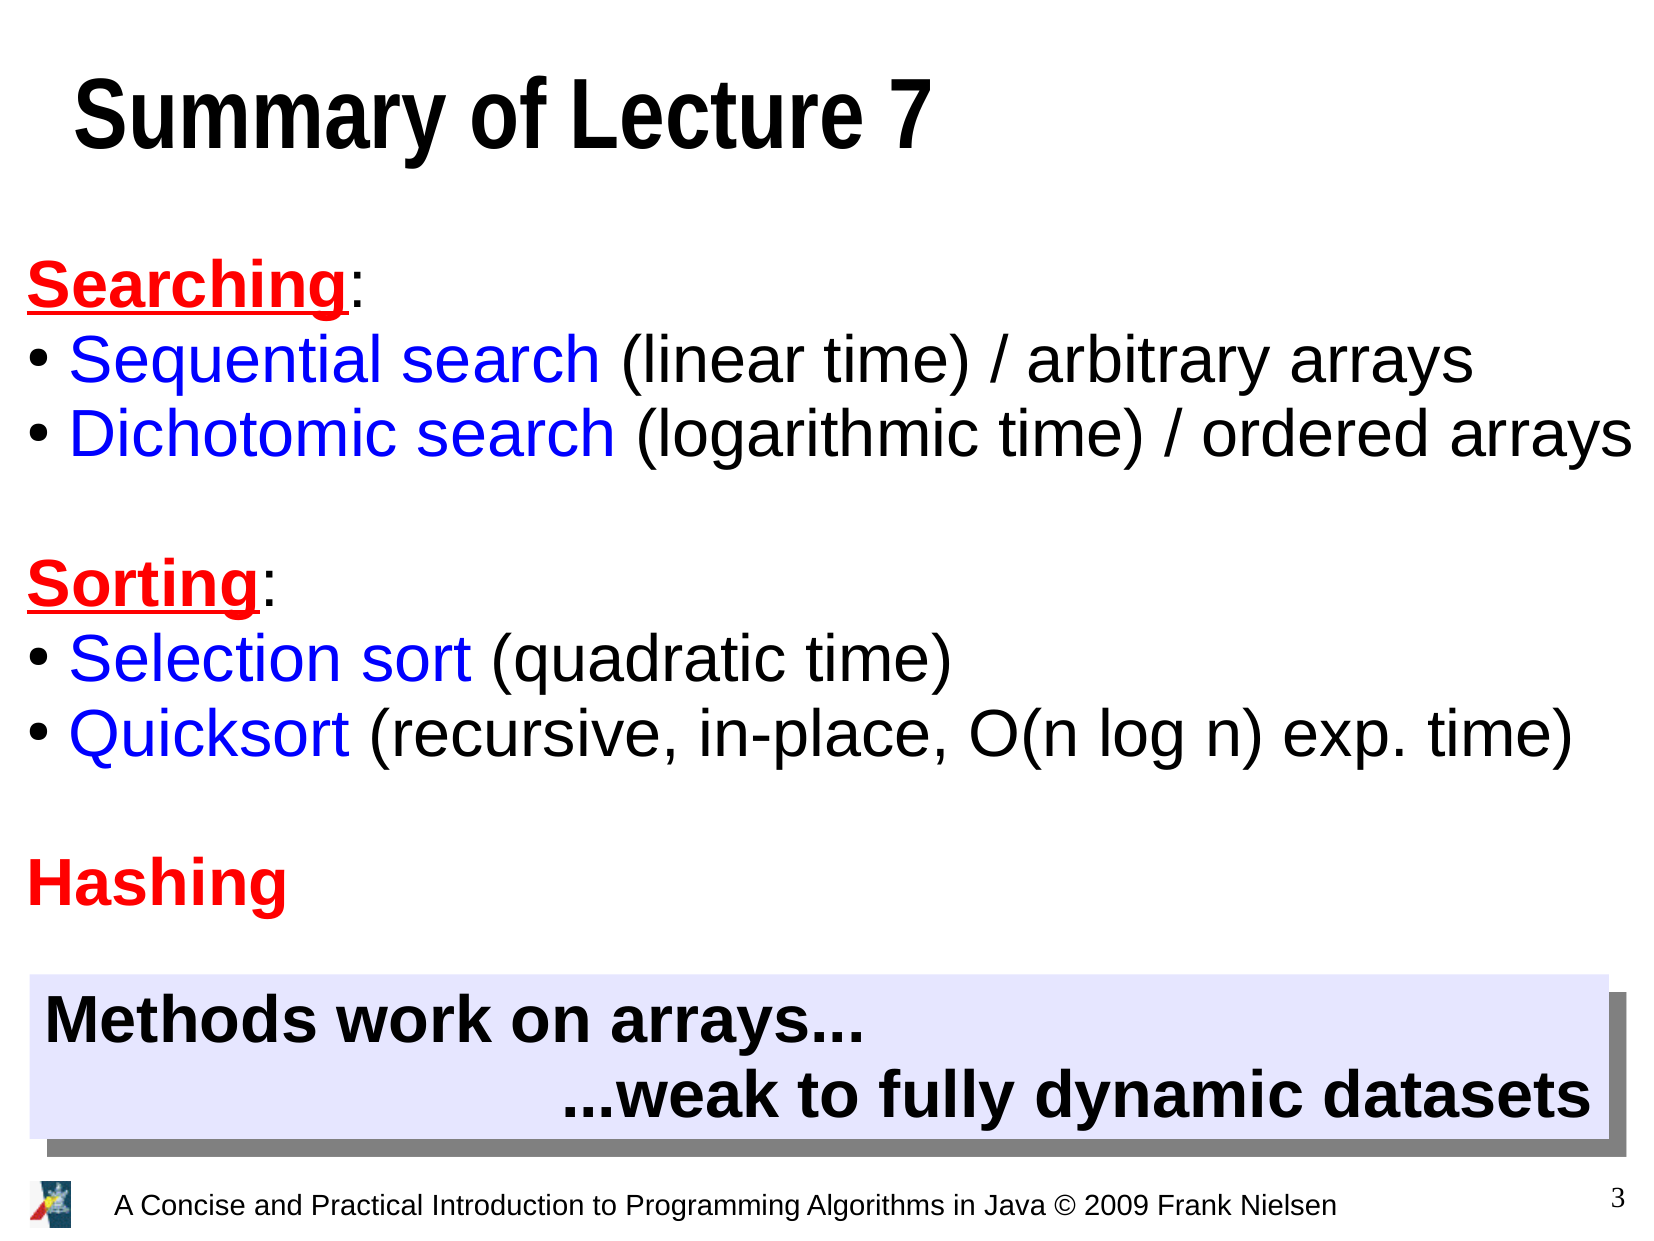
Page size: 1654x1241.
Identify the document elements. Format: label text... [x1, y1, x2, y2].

picture [29, 1181, 71, 1228]
text_box Summary of Lecture 7 [59, 48, 950, 178]
text_box Methods work on arrays... ...weak to fully dynamic datasets [29, 974, 1609, 1139]
text_box Searching: Sequential search (linear time) / arbitrary arrays Dichotomic search (logarithmic time) / ordered arrays Sorting: Selection sort (quadratic time) Quicksort (recursive, in-place, O(n log n) exp. time) Hashing [11, 239, 1651, 1003]
